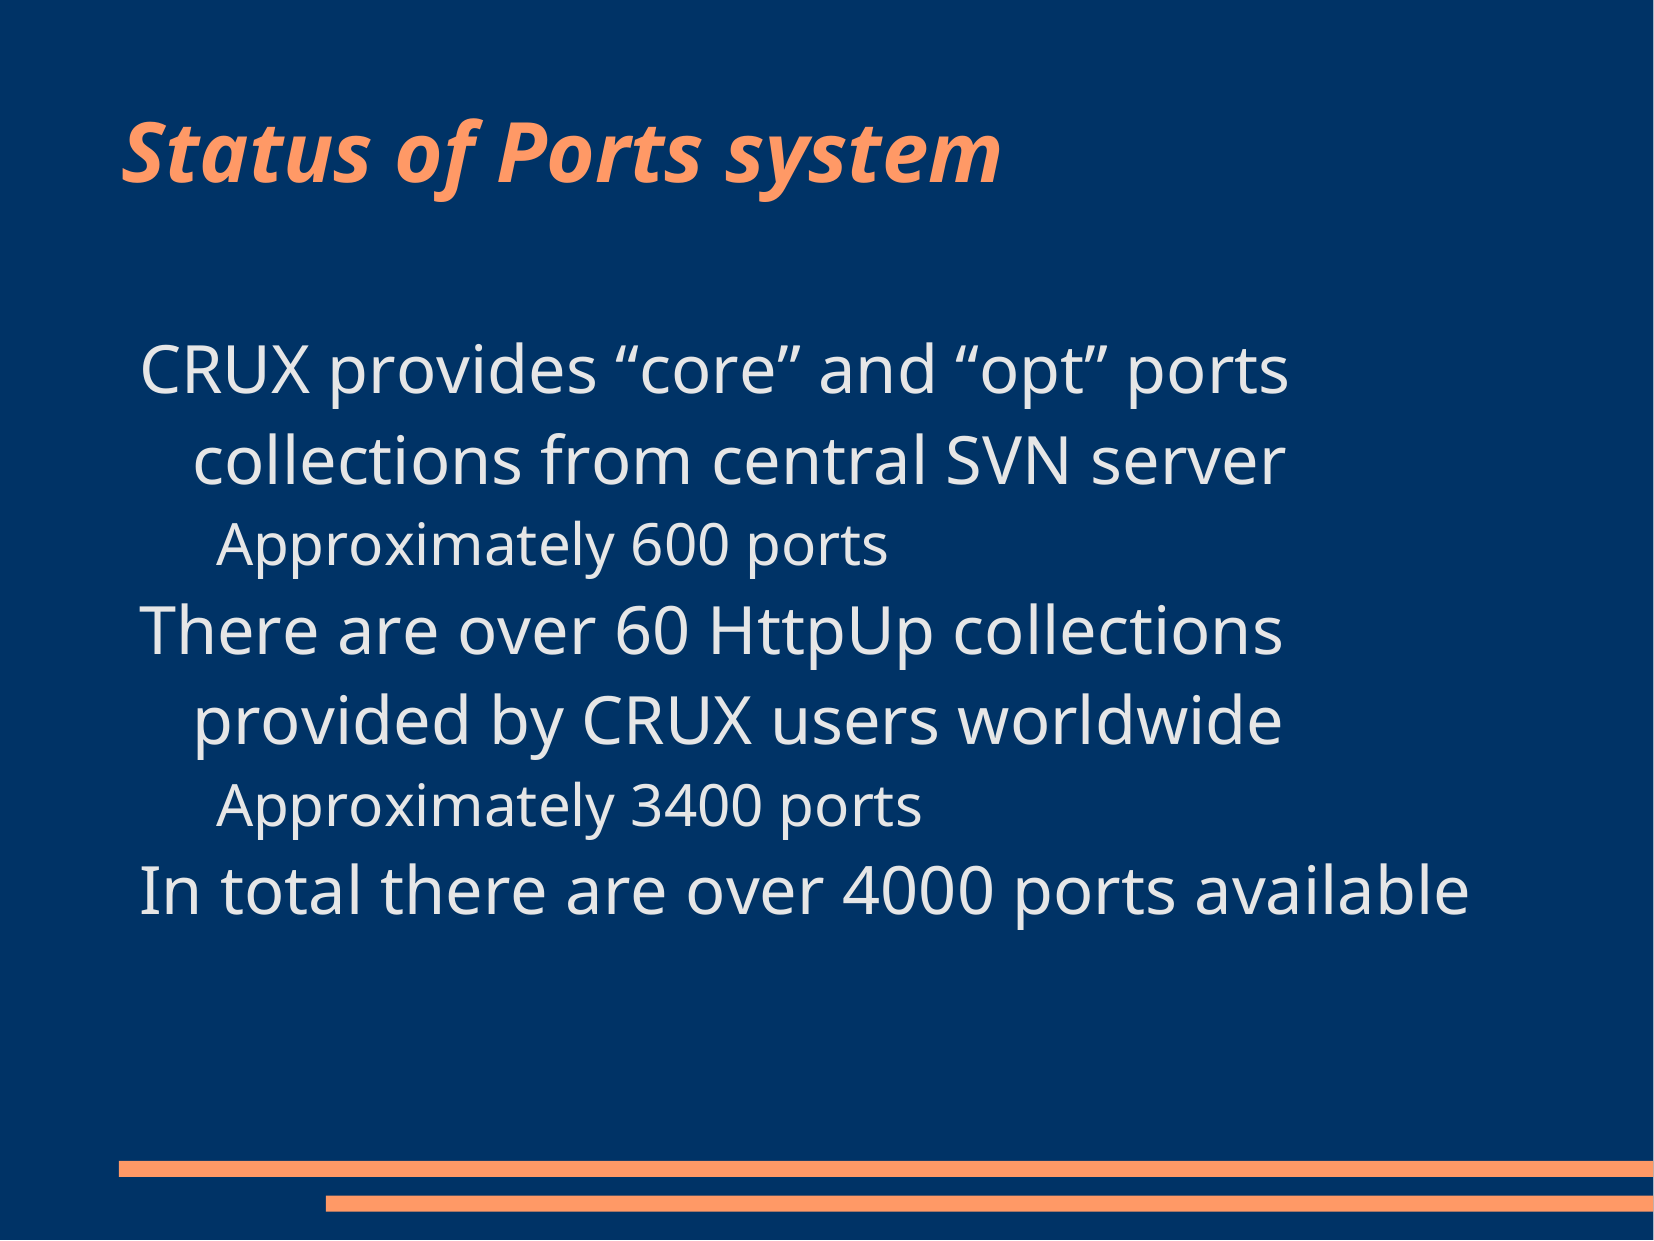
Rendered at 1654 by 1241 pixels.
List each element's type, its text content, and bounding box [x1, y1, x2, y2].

list CRUX provides “core” and “opt” ports collections from central SVN server Approximately 600 ports There are over 60 HttpUp collections provided by CRUX users worldwide Approximately 3400 ports In total there are over 4000 ports available [121, 322, 1561, 1133]
title Status of Ports system [121, 46, 1534, 254]
